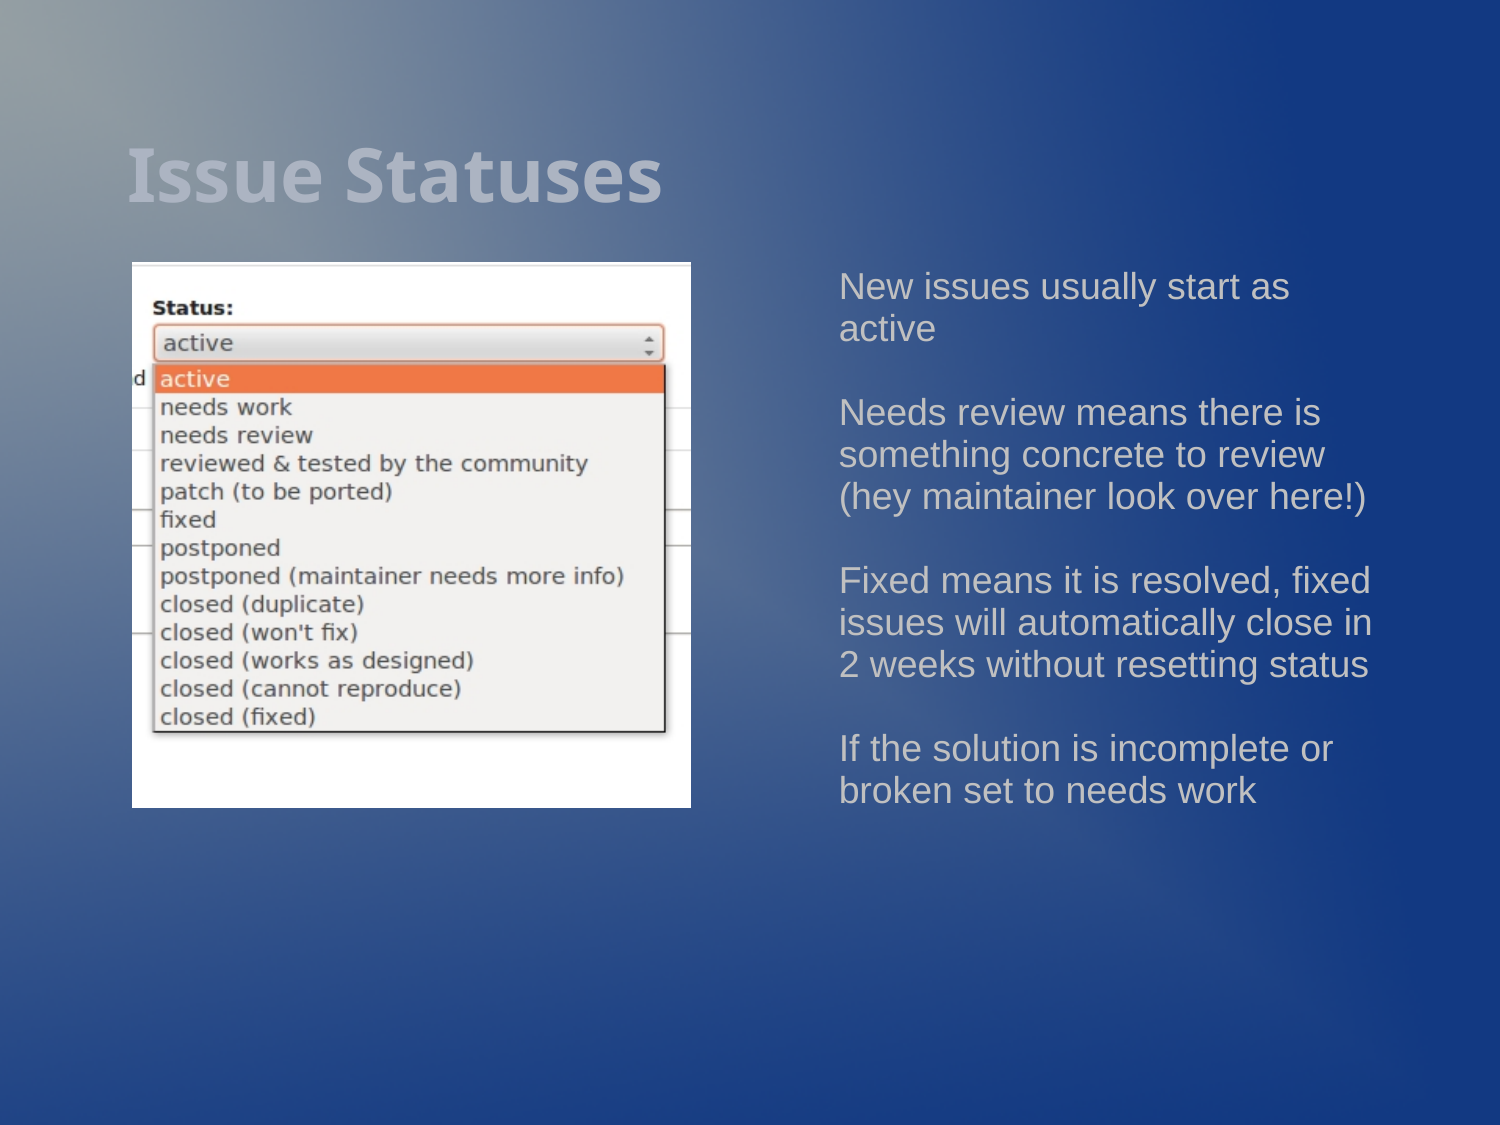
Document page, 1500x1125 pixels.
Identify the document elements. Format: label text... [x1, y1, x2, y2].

picture [0, 0, 1500, 1125]
text_box New issues usually start as active Needs review means there is something concrete to review (hey maintainer look over here!) Fixed means it is resolved, fixed issues will automatically close in 2 weeks without resetting status If the solution is incomplete or broken set to needs work [824, 258, 1410, 820]
title Issue Statuses [75, 14, 1425, 233]
